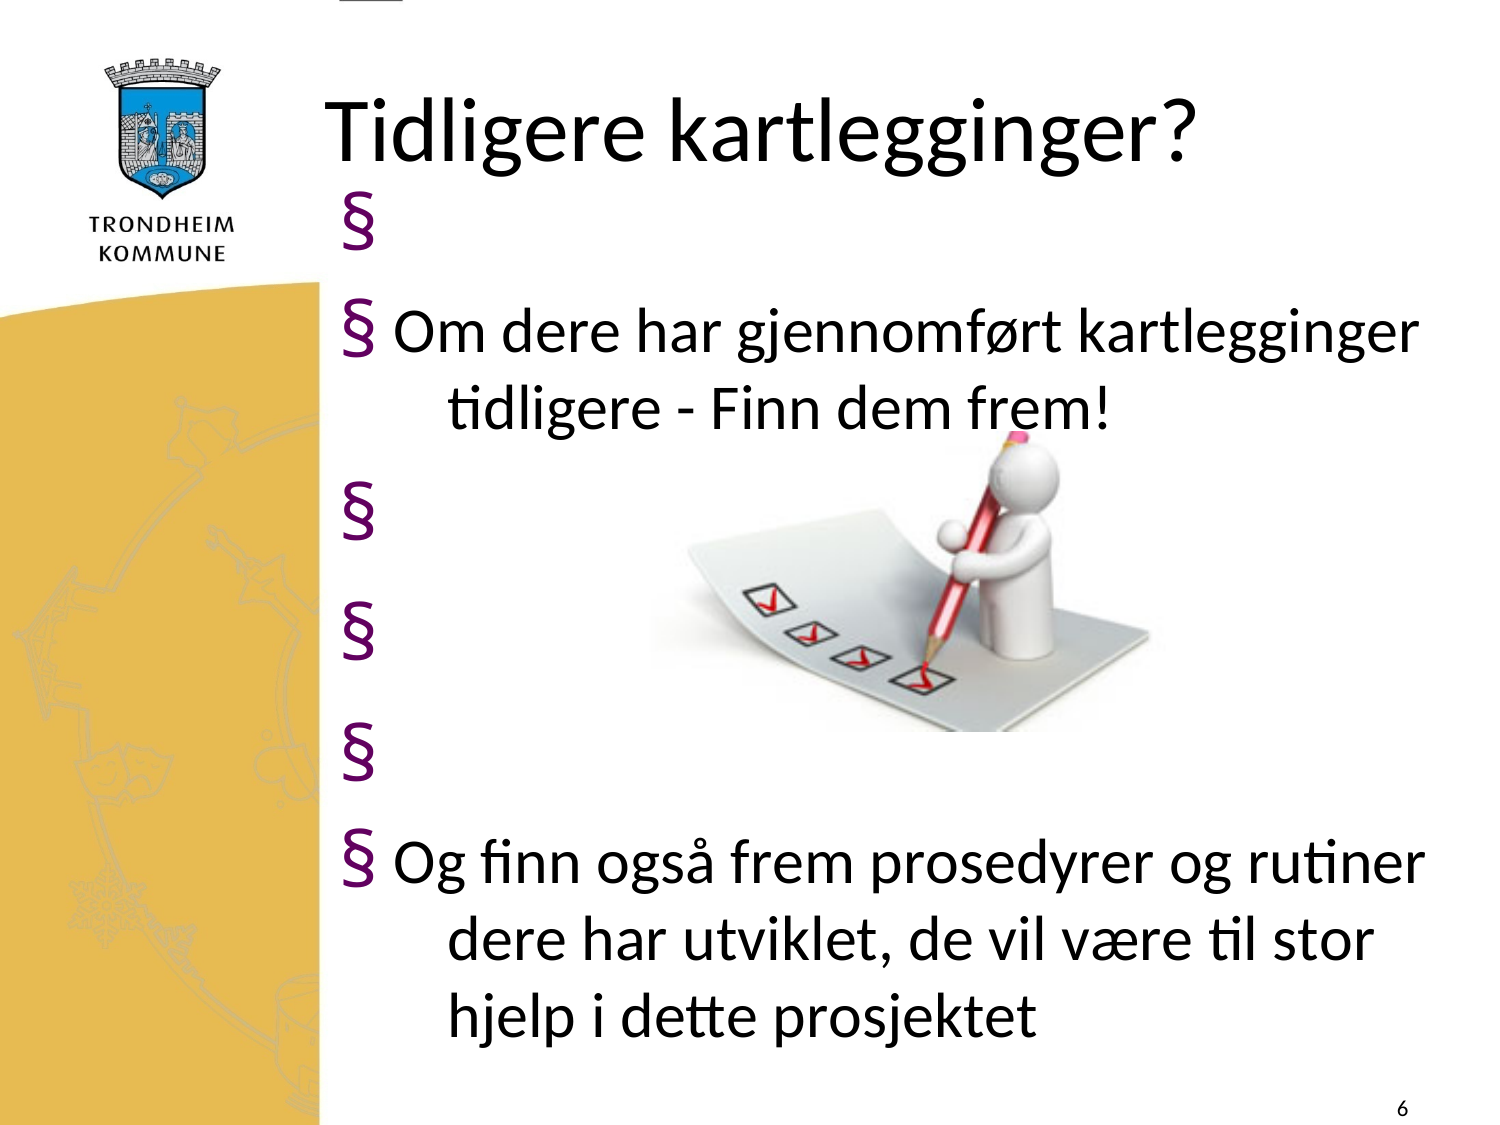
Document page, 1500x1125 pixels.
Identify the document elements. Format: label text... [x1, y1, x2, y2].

title Tidligere kartlegginger? [324, 29, 1477, 160]
list Om dere har gjennomført kartlegginger tidligere - Finn dem frem! Og finn også frem prosedyrer og rutiner dere har utviklet, de vil være til stor hjelp i dette prosjektet [324, 160, 1477, 1070]
picture [625, 431, 1223, 732]
text_box [1381, 1086, 1483, 1119]
